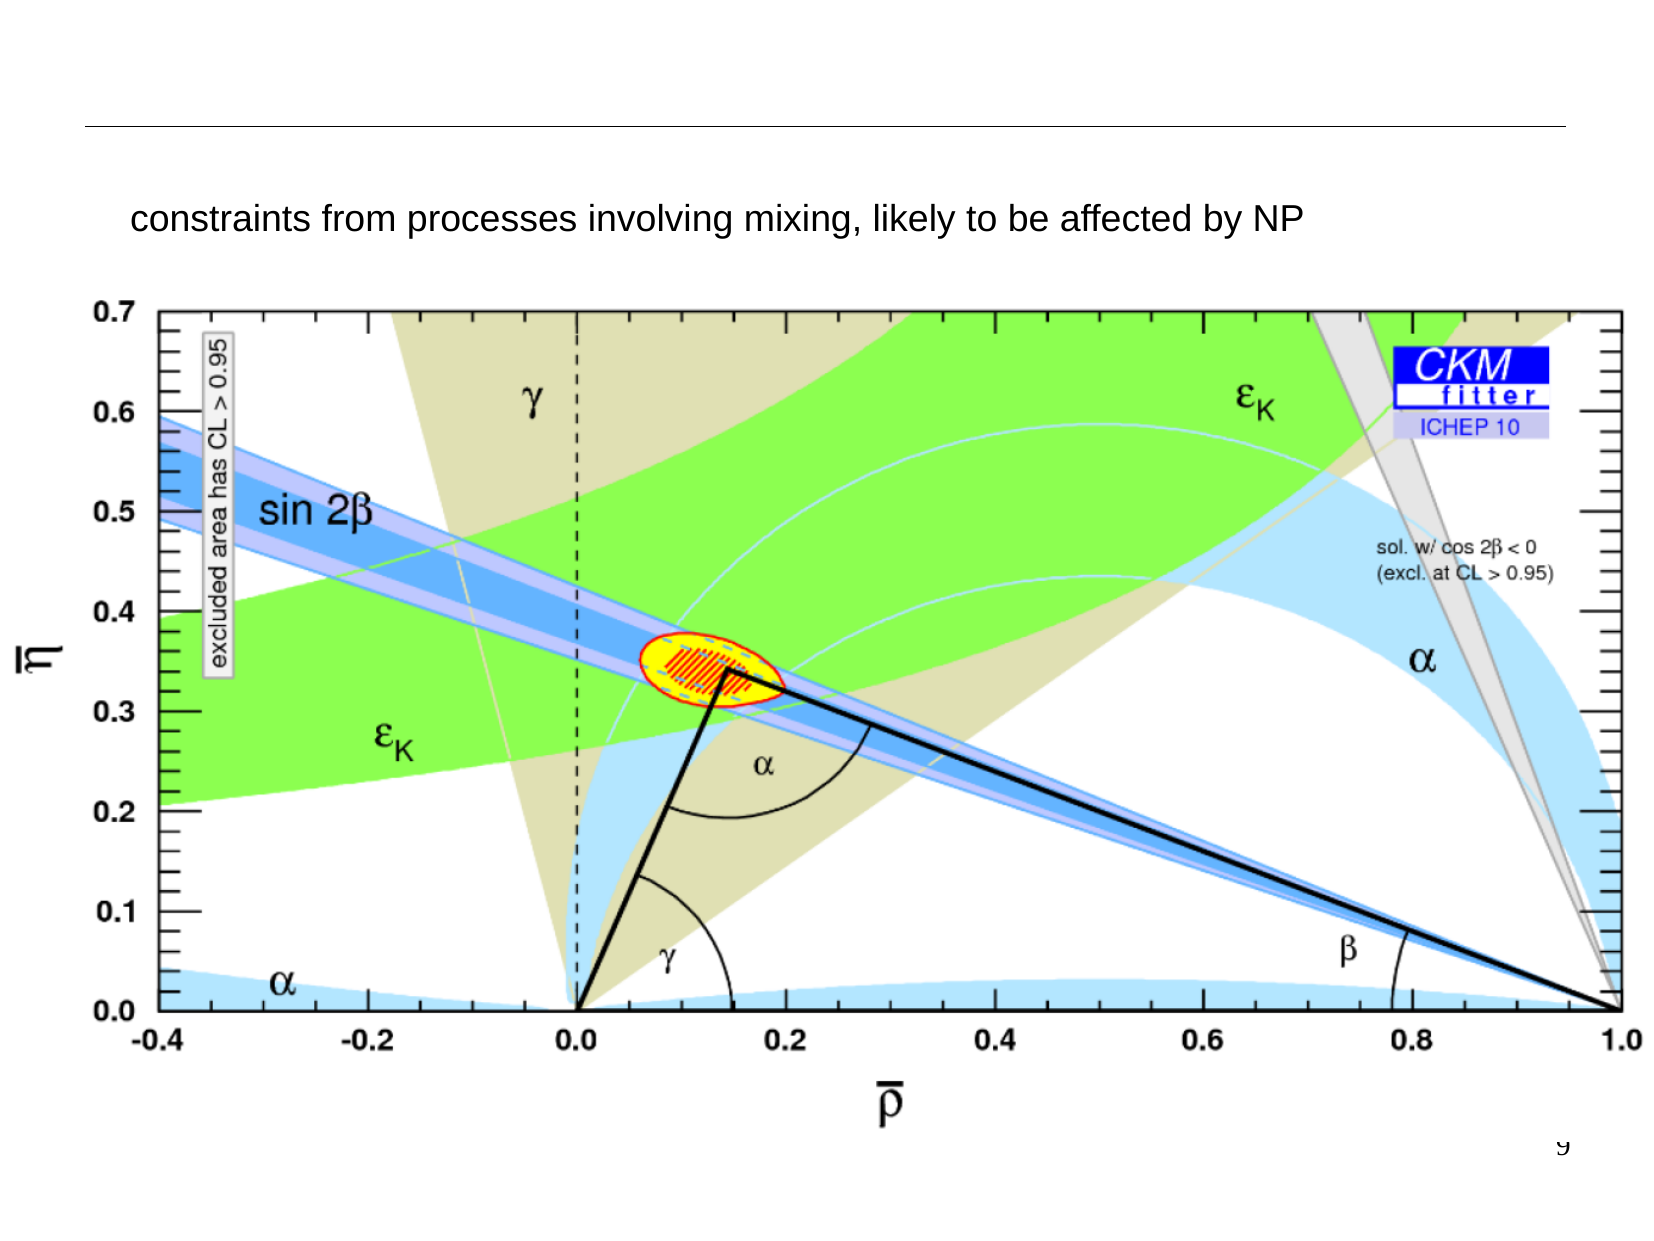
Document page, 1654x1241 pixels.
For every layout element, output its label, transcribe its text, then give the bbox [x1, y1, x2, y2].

text_box constraints from processes involving mixing, likely to be affected by NP [115, 189, 1332, 247]
picture [4, 292, 1654, 1142]
